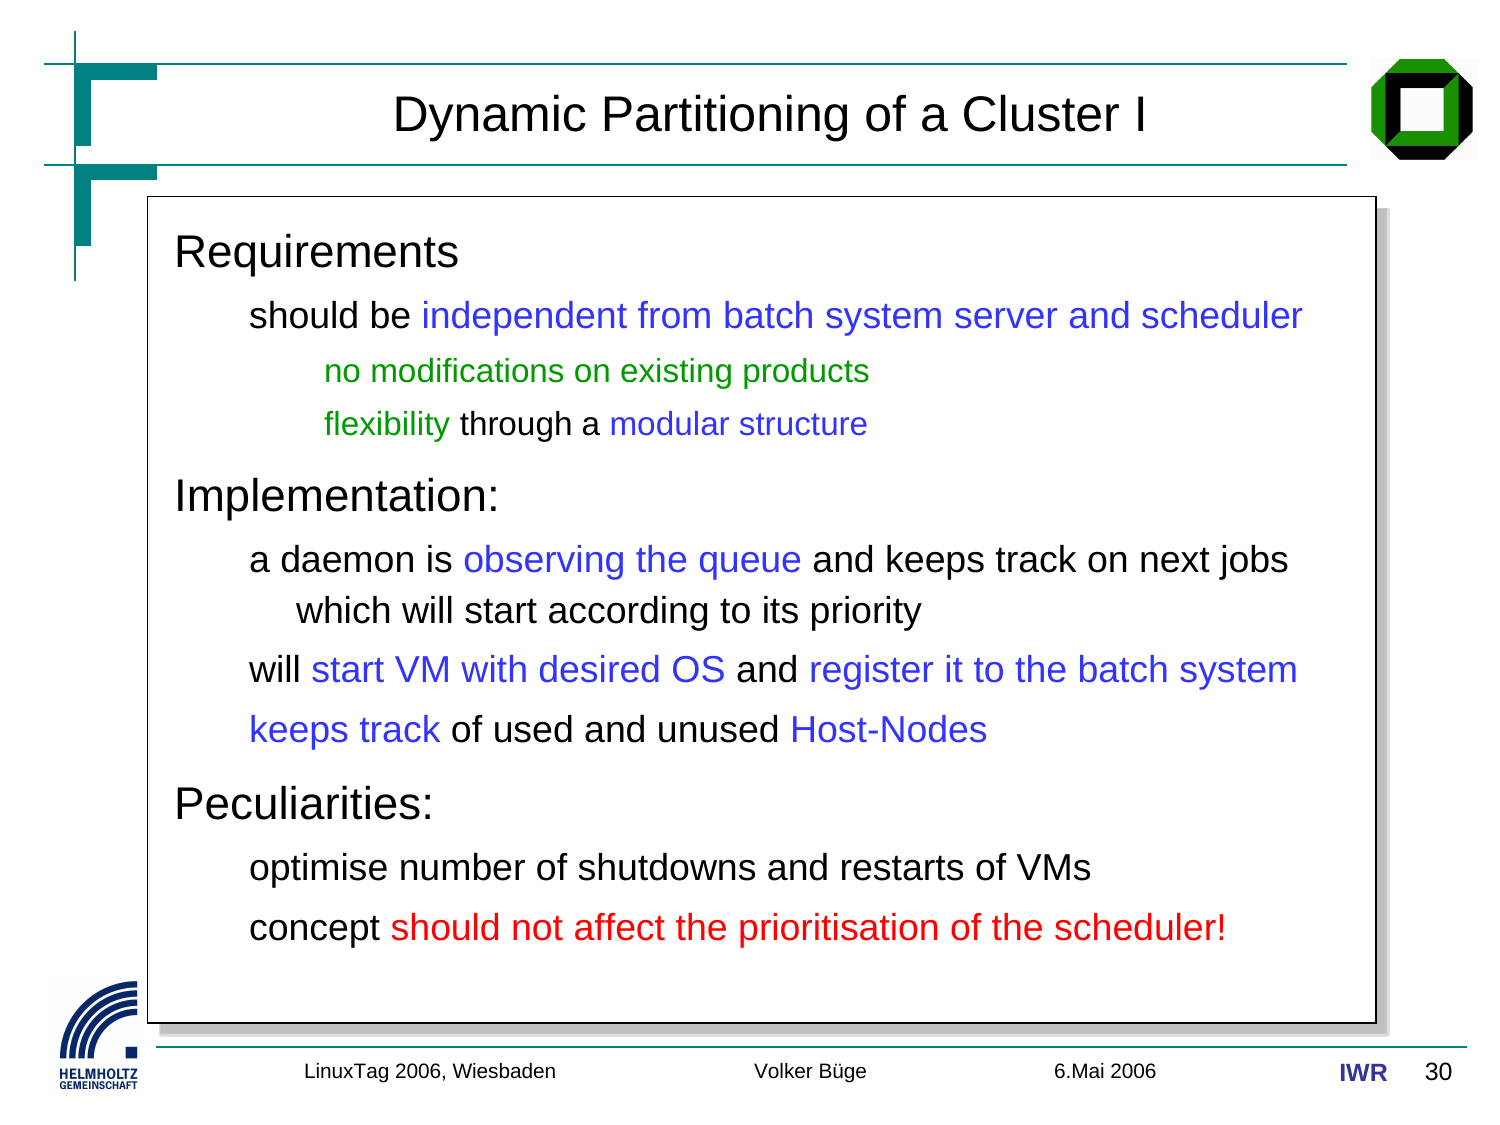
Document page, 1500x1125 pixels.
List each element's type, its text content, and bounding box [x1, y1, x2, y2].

list Requirements should be independent from batch system server and scheduler no modifications on existing products flexibility through a modular structure Implementation: a daemon is observing the queue and keeps track on next jobs which will start according to its priority will start VM with desired OS and register it to the batch system keeps track of used and unused Host-Nodes Peculiarities: optimise number of shutdowns and restarts of VMs concept should not affect the prioritisation of the scheduler! [159, 208, 1394, 1125]
picture [1370, 58, 1479, 160]
text_box [147, 196, 1376, 1024]
title Dynamic Partitioning of a Cluster I [194, 53, 1347, 165]
